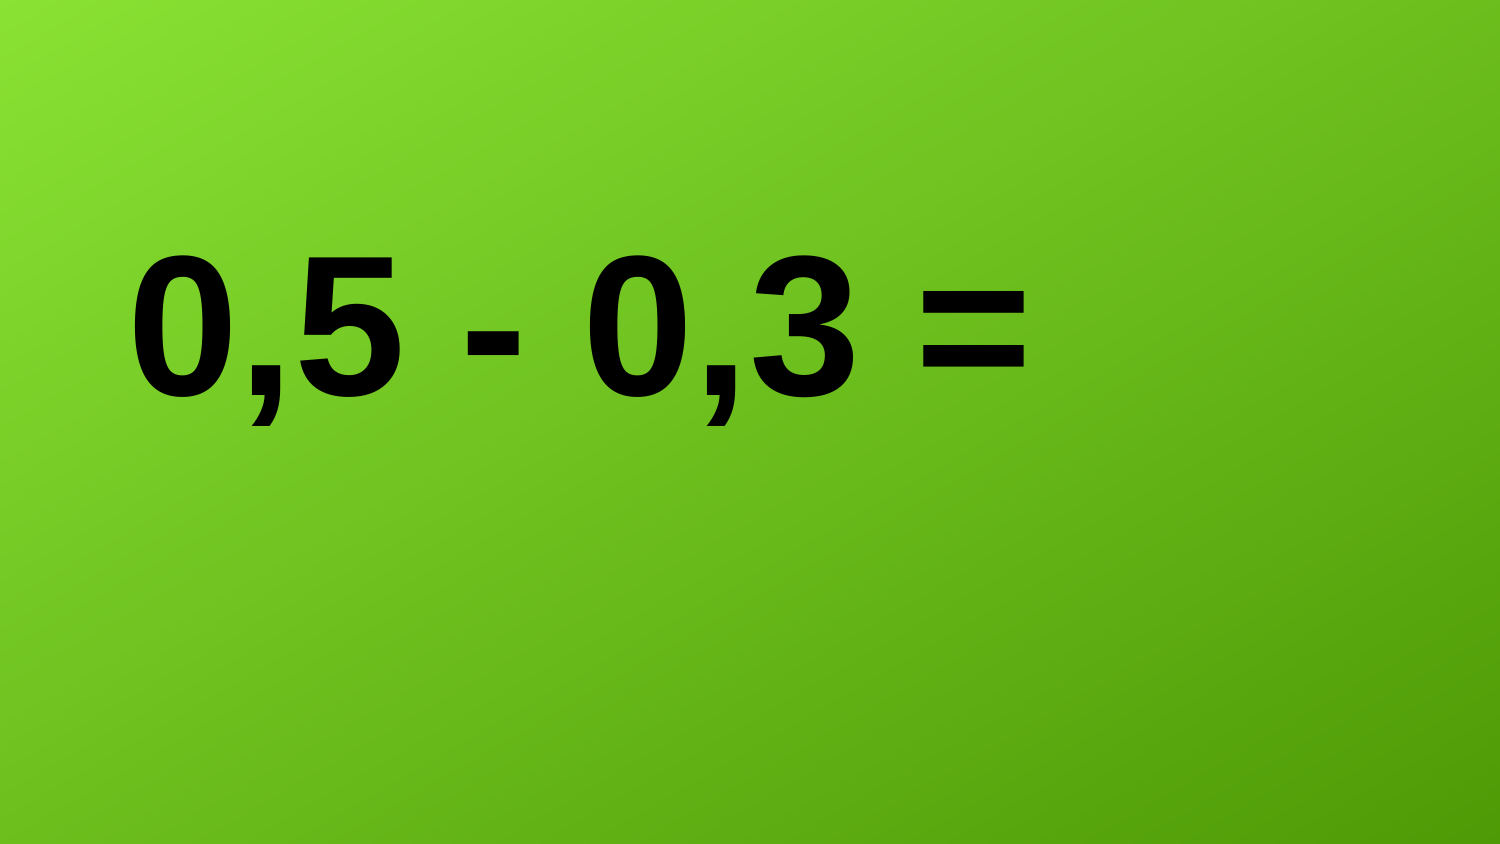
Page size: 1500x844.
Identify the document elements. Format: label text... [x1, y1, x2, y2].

title 0,5 - 0,3 = [112, 259, 1388, 450]
